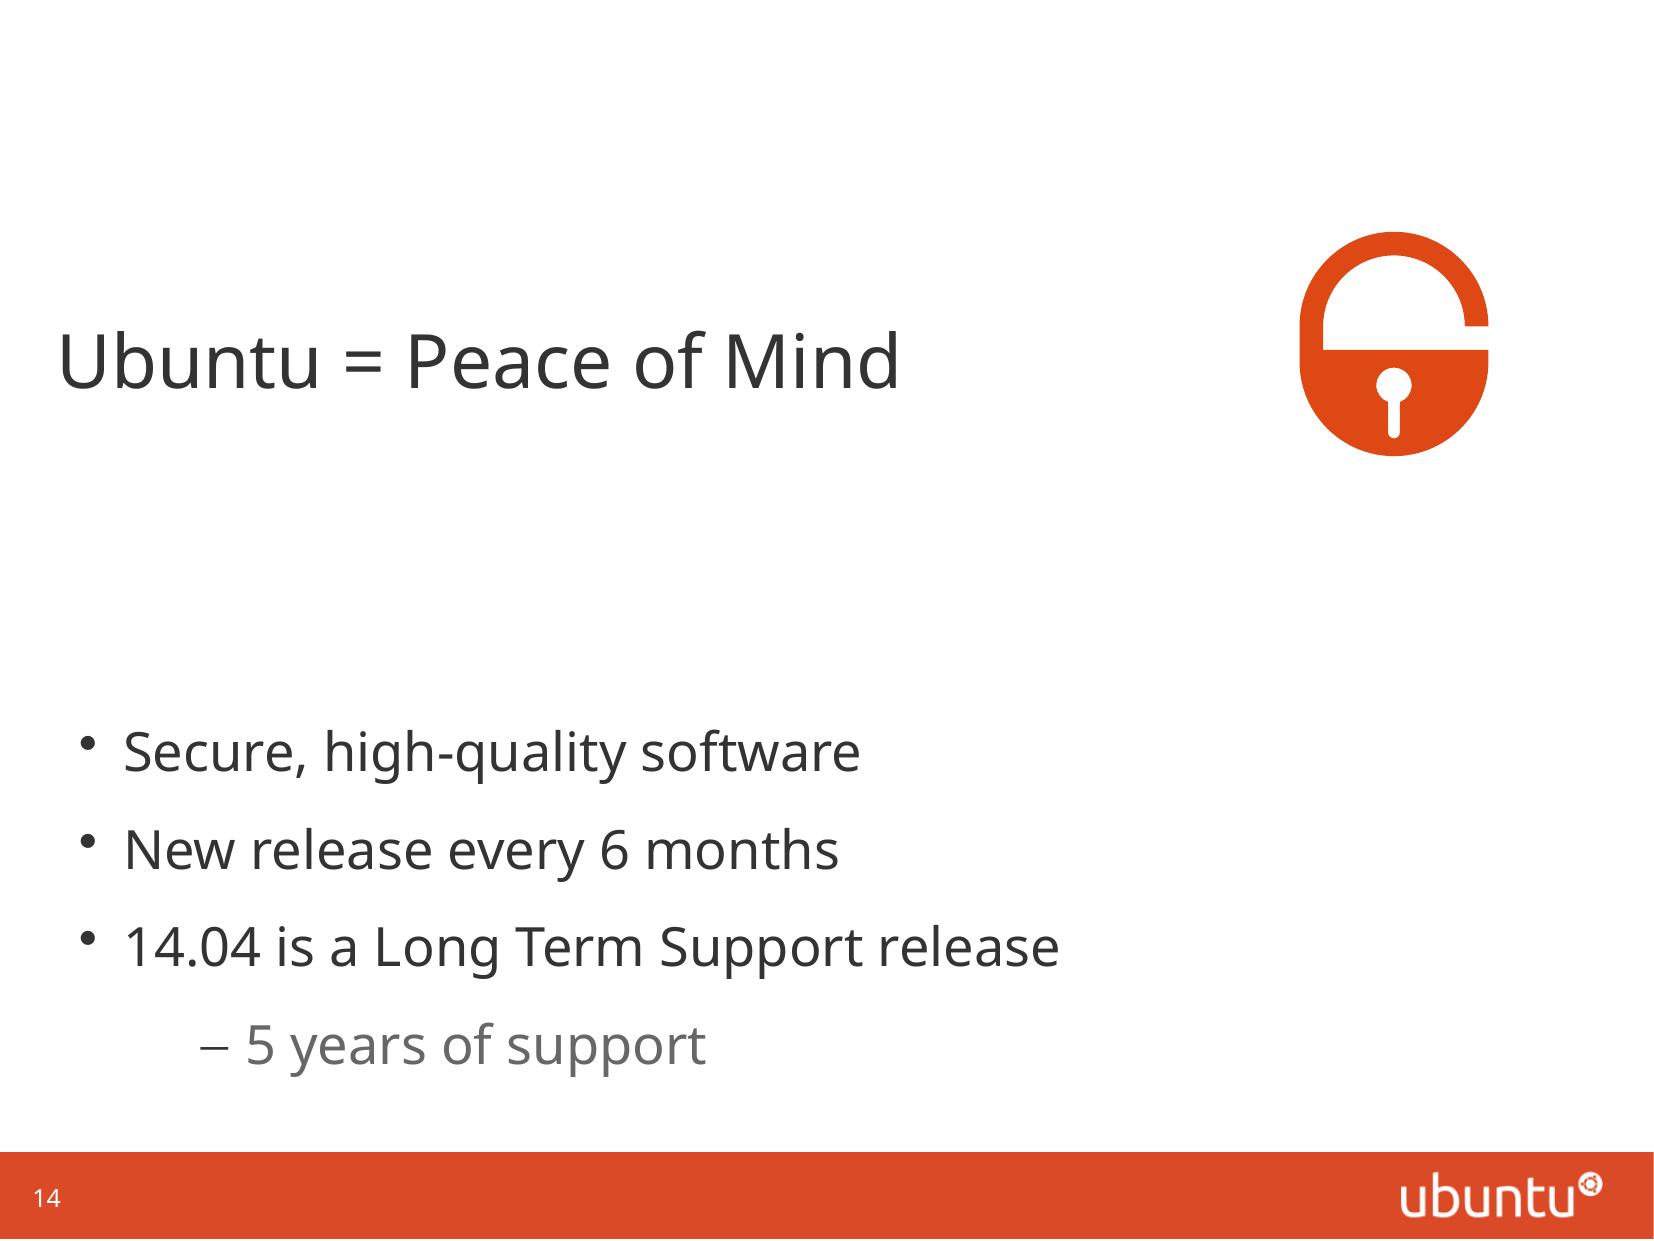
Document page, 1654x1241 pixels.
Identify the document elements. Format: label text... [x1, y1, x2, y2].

title Ubuntu = Peace of Mind [56, 130, 1596, 587]
picture [0, 1152, 70, 1239]
picture [1275, 226, 1513, 464]
list Secure, high-quality software New release every 6 months 14.04 is a Long Term Support release 5 years of support [70, 676, 1583, 1241]
picture [1583, 1152, 1654, 1239]
